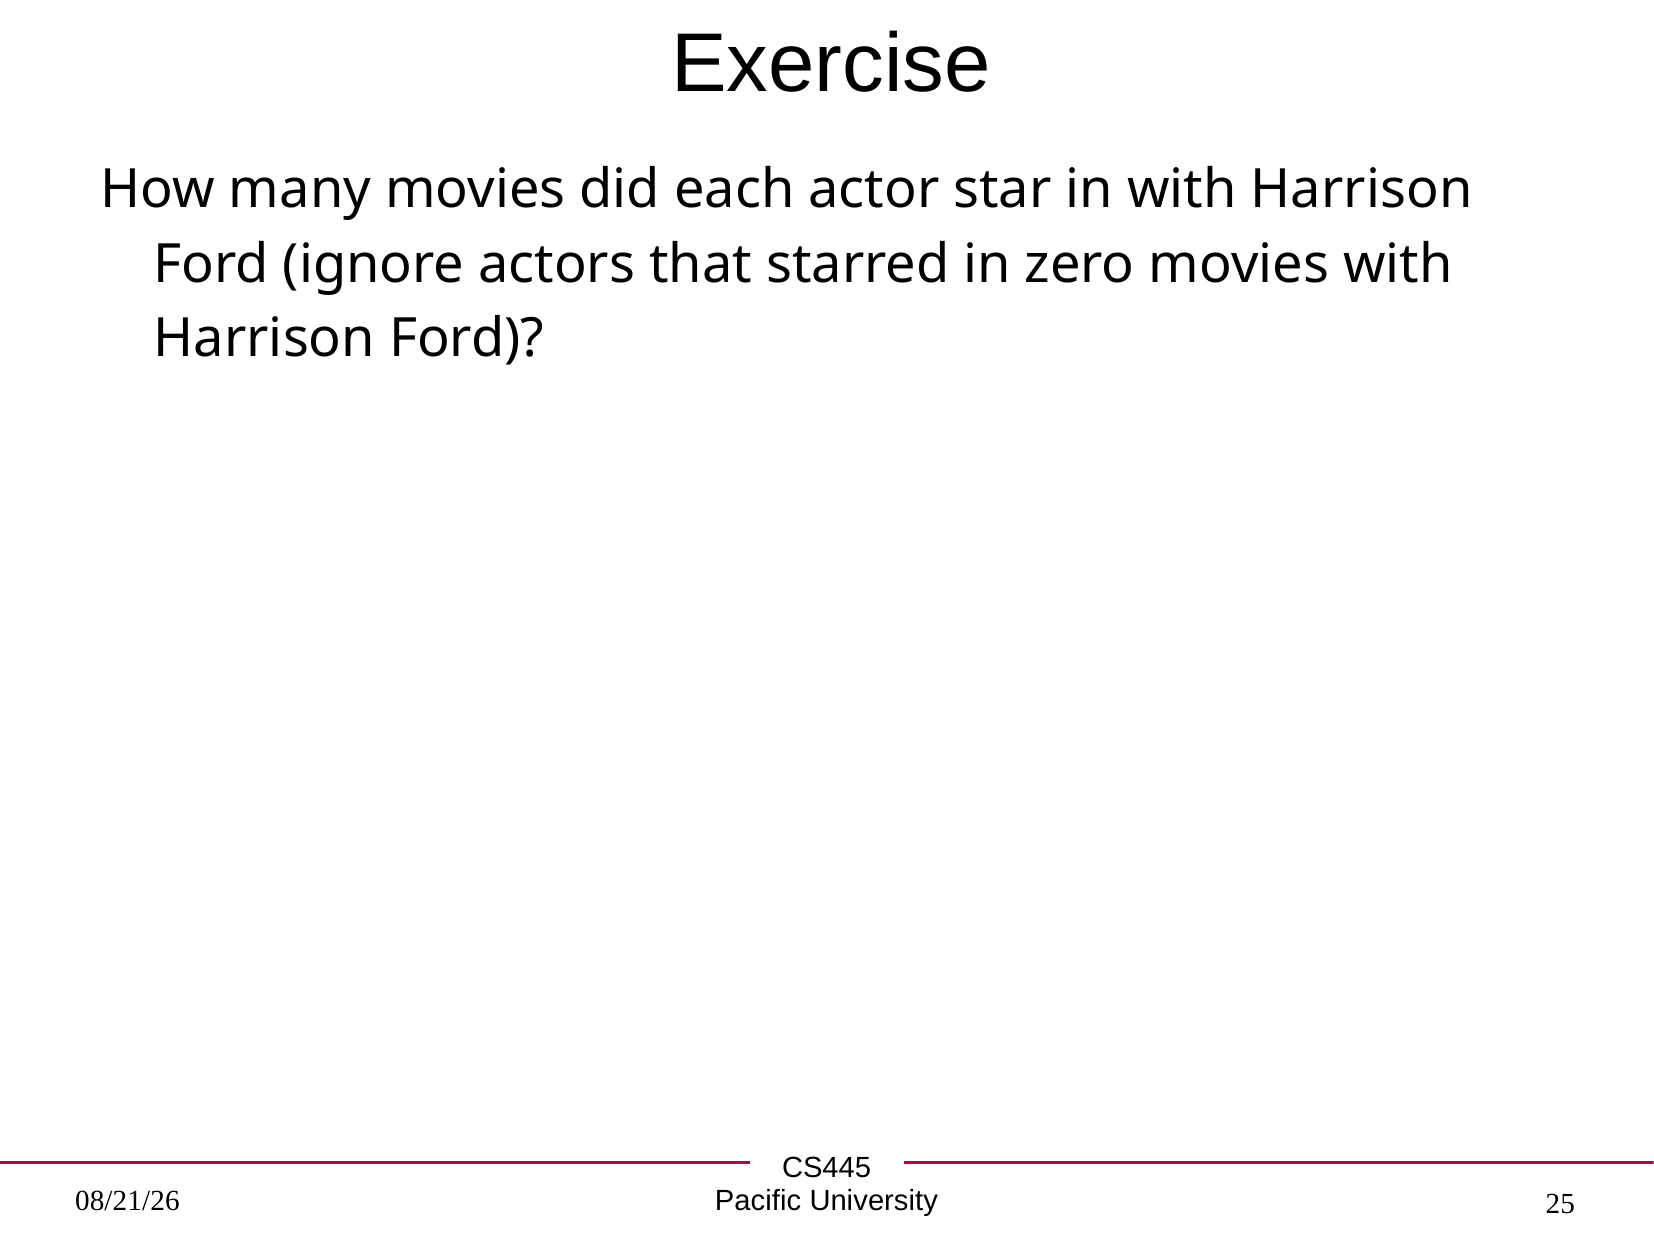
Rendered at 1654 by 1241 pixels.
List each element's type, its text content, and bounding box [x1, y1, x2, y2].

list How many movies did each actor star in with Harrison Ford (ignore actors that starred in zero movies with Harrison Ford)? [82, 150, 1571, 1111]
title Exercise [86, 15, 1576, 109]
